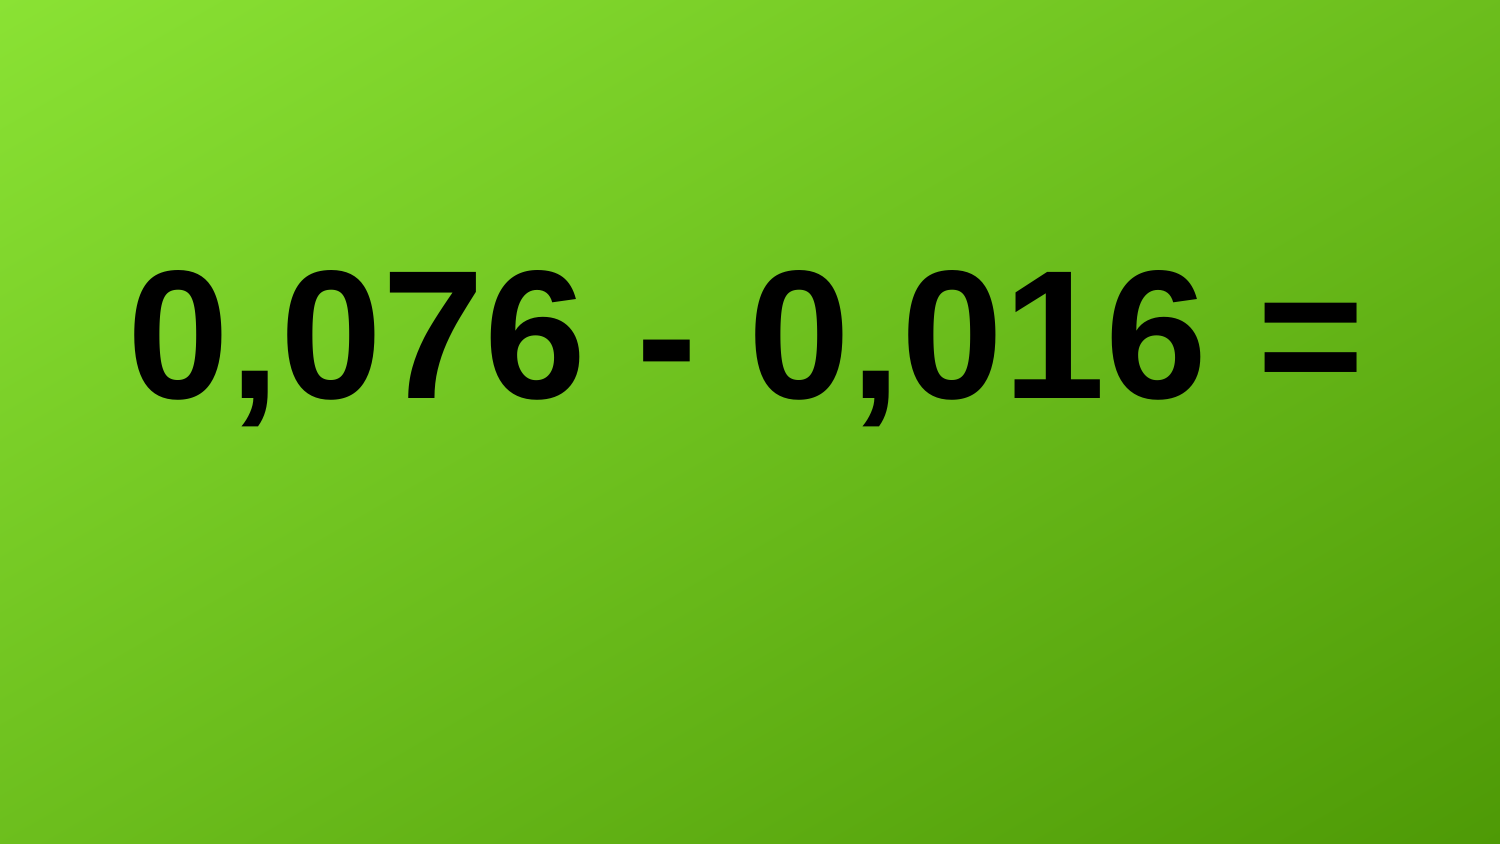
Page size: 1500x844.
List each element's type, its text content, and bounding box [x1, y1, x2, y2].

title 0,076 - 0,016 = [112, 259, 1388, 450]
